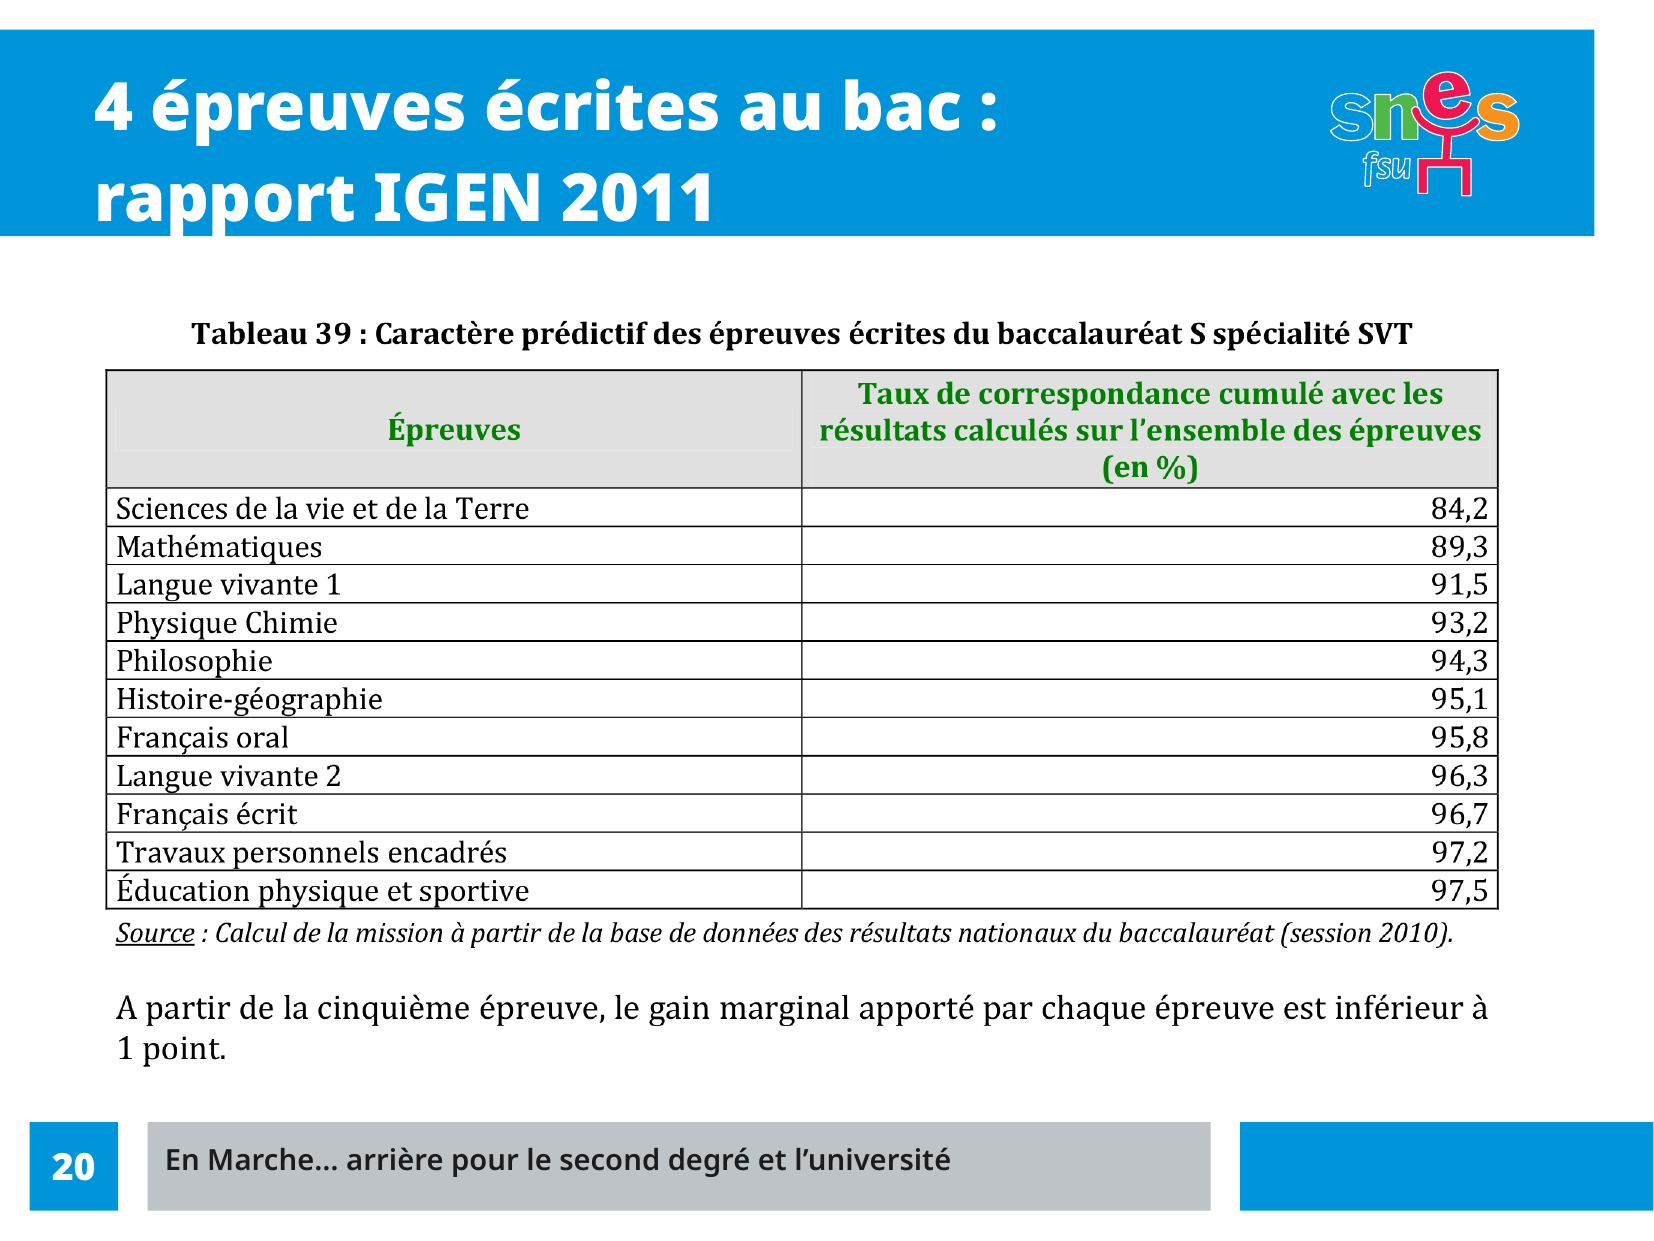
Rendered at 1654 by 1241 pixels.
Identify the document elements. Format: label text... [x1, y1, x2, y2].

list En Marche… arrière pour le second degré et l’université [164, 1139, 1183, 1217]
picture [59, 269, 1557, 1084]
title 4 épreuves écrites au bac : rapport IGEN 2011 [59, 59, 1595, 207]
